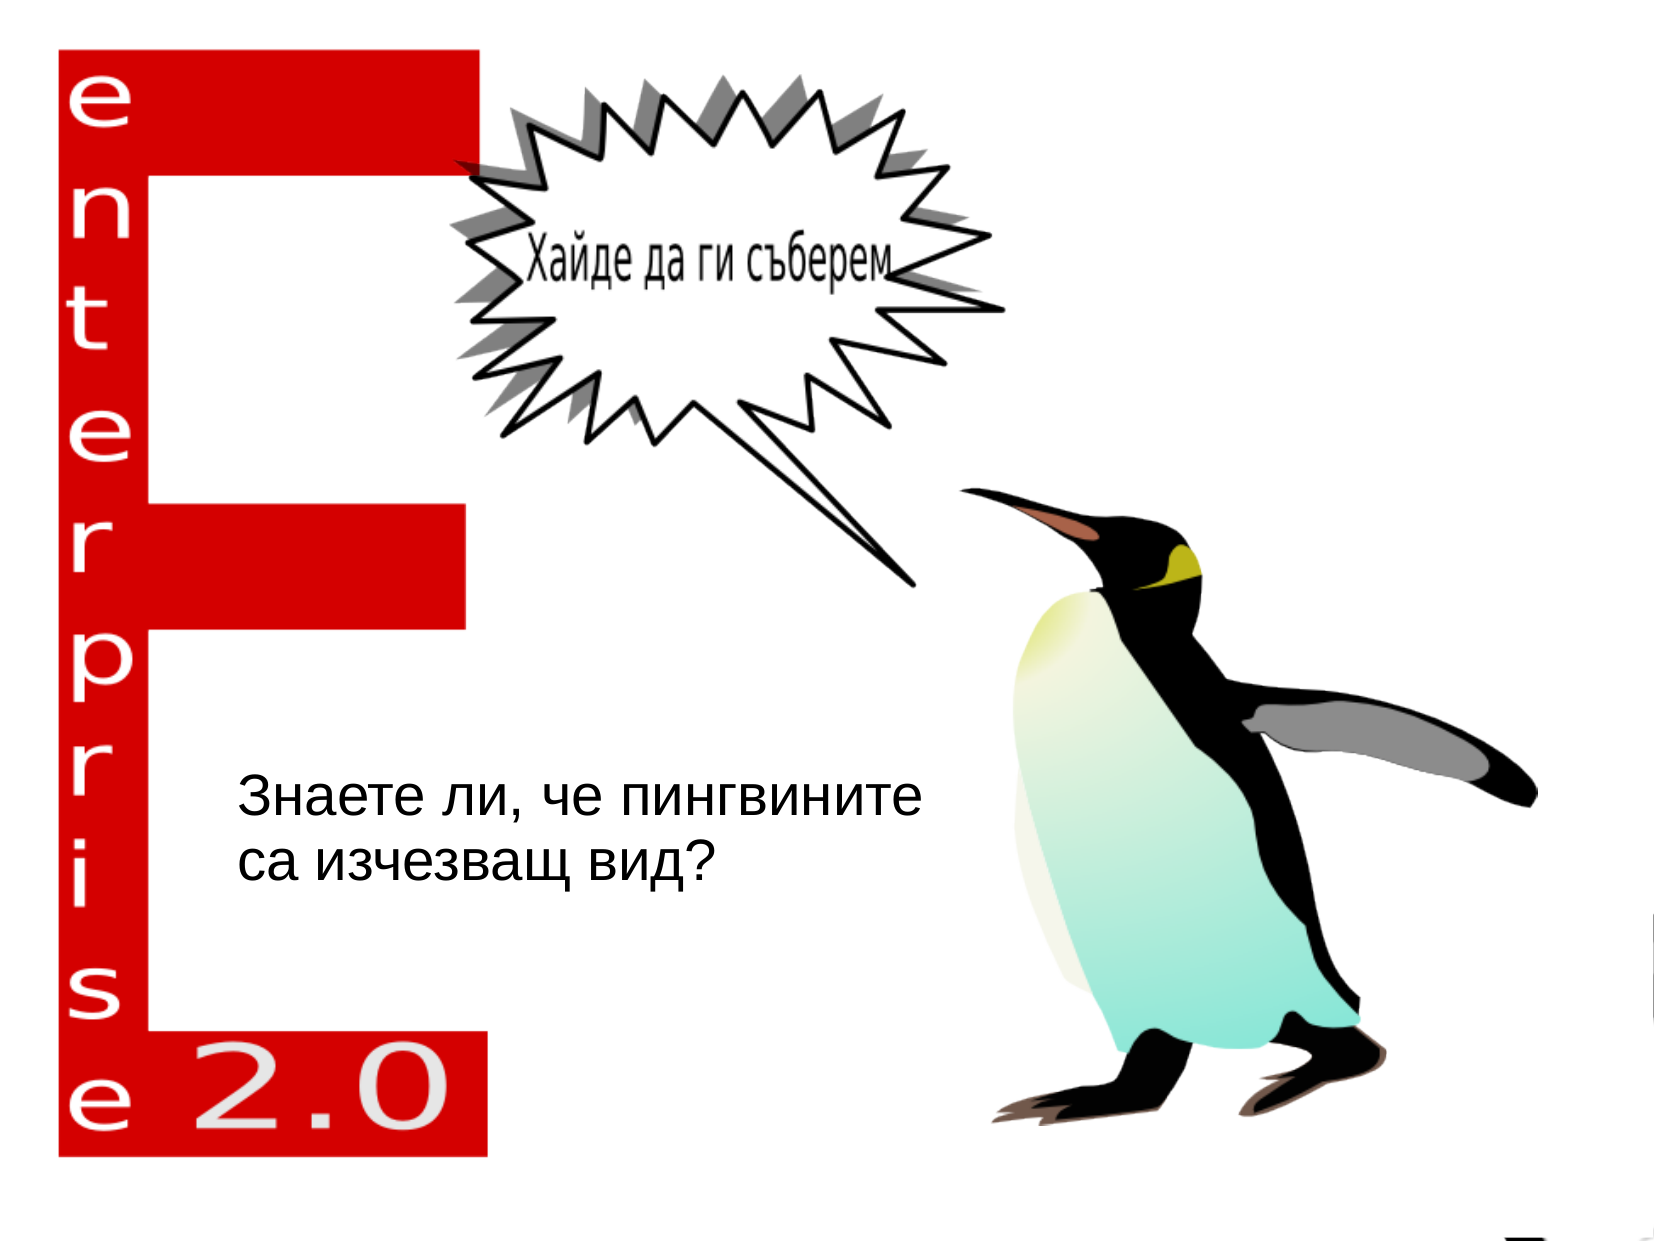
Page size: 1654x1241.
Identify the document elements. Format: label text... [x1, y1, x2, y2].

text_box [1166, 337, 1654, 1238]
text_box Знаете ли, че пингвините са изчезващ вид? [222, 755, 938, 901]
picture [6, 5, 1654, 1241]
